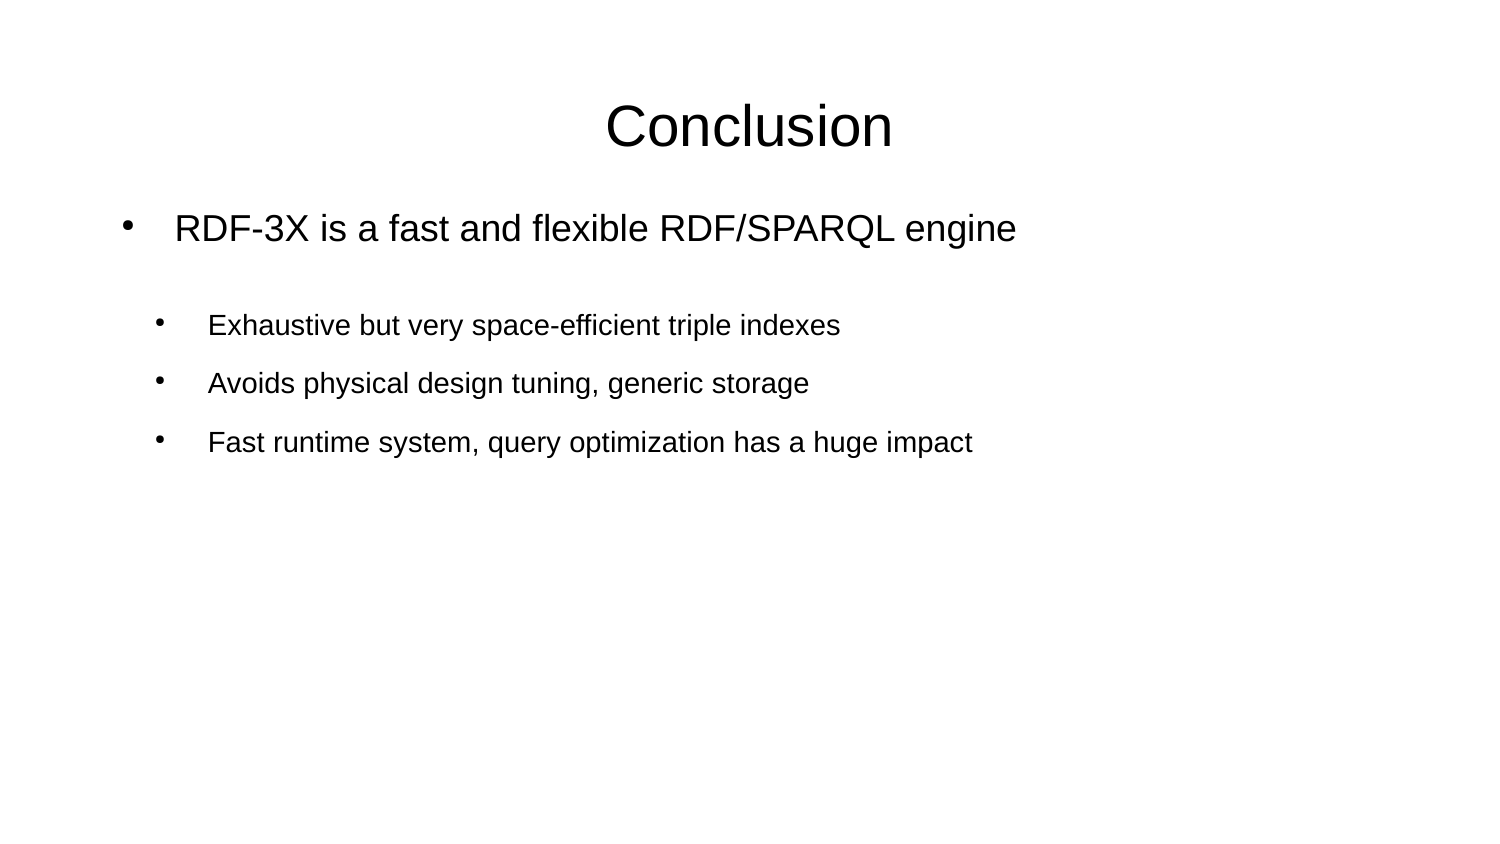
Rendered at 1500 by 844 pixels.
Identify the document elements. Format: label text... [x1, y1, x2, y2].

title Conclusion [51, 72, 1449, 167]
list RDF-3X is a fast and flexible RDF/SPARQL engine Exhaustive but very space-efficient triple indexes Avoids physical design tuning, generic storage Fast runtime system, query optimization has a huge impact [51, 189, 1449, 750]
